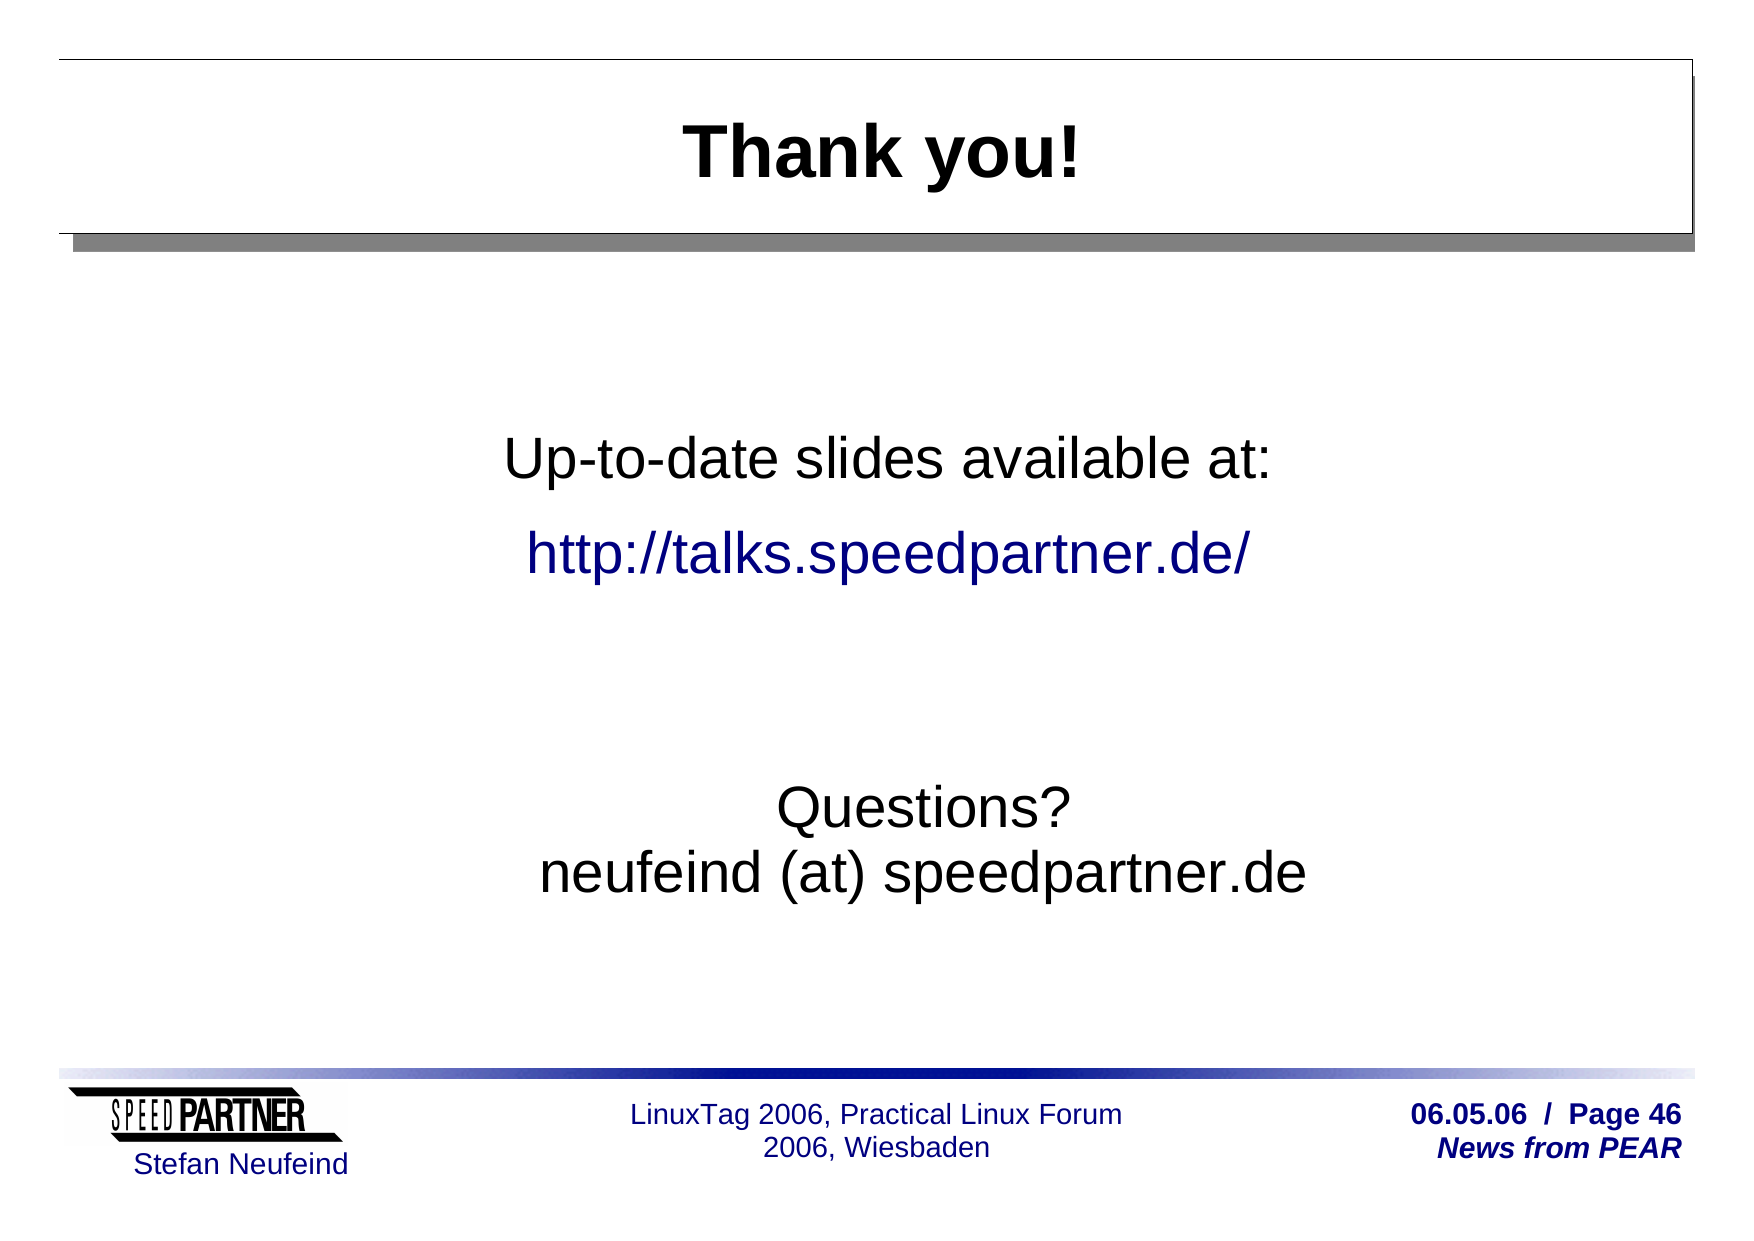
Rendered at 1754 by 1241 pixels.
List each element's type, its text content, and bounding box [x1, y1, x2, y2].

picture [64, 1082, 348, 1146]
list Up-to-date slides available at: http://talks.speedpartner.de/ Questions? neufeind (at) speedpartner.de [71, 266, 1695, 1049]
picture [59, 1068, 1695, 1079]
title Thank you! [59, 59, 1695, 244]
